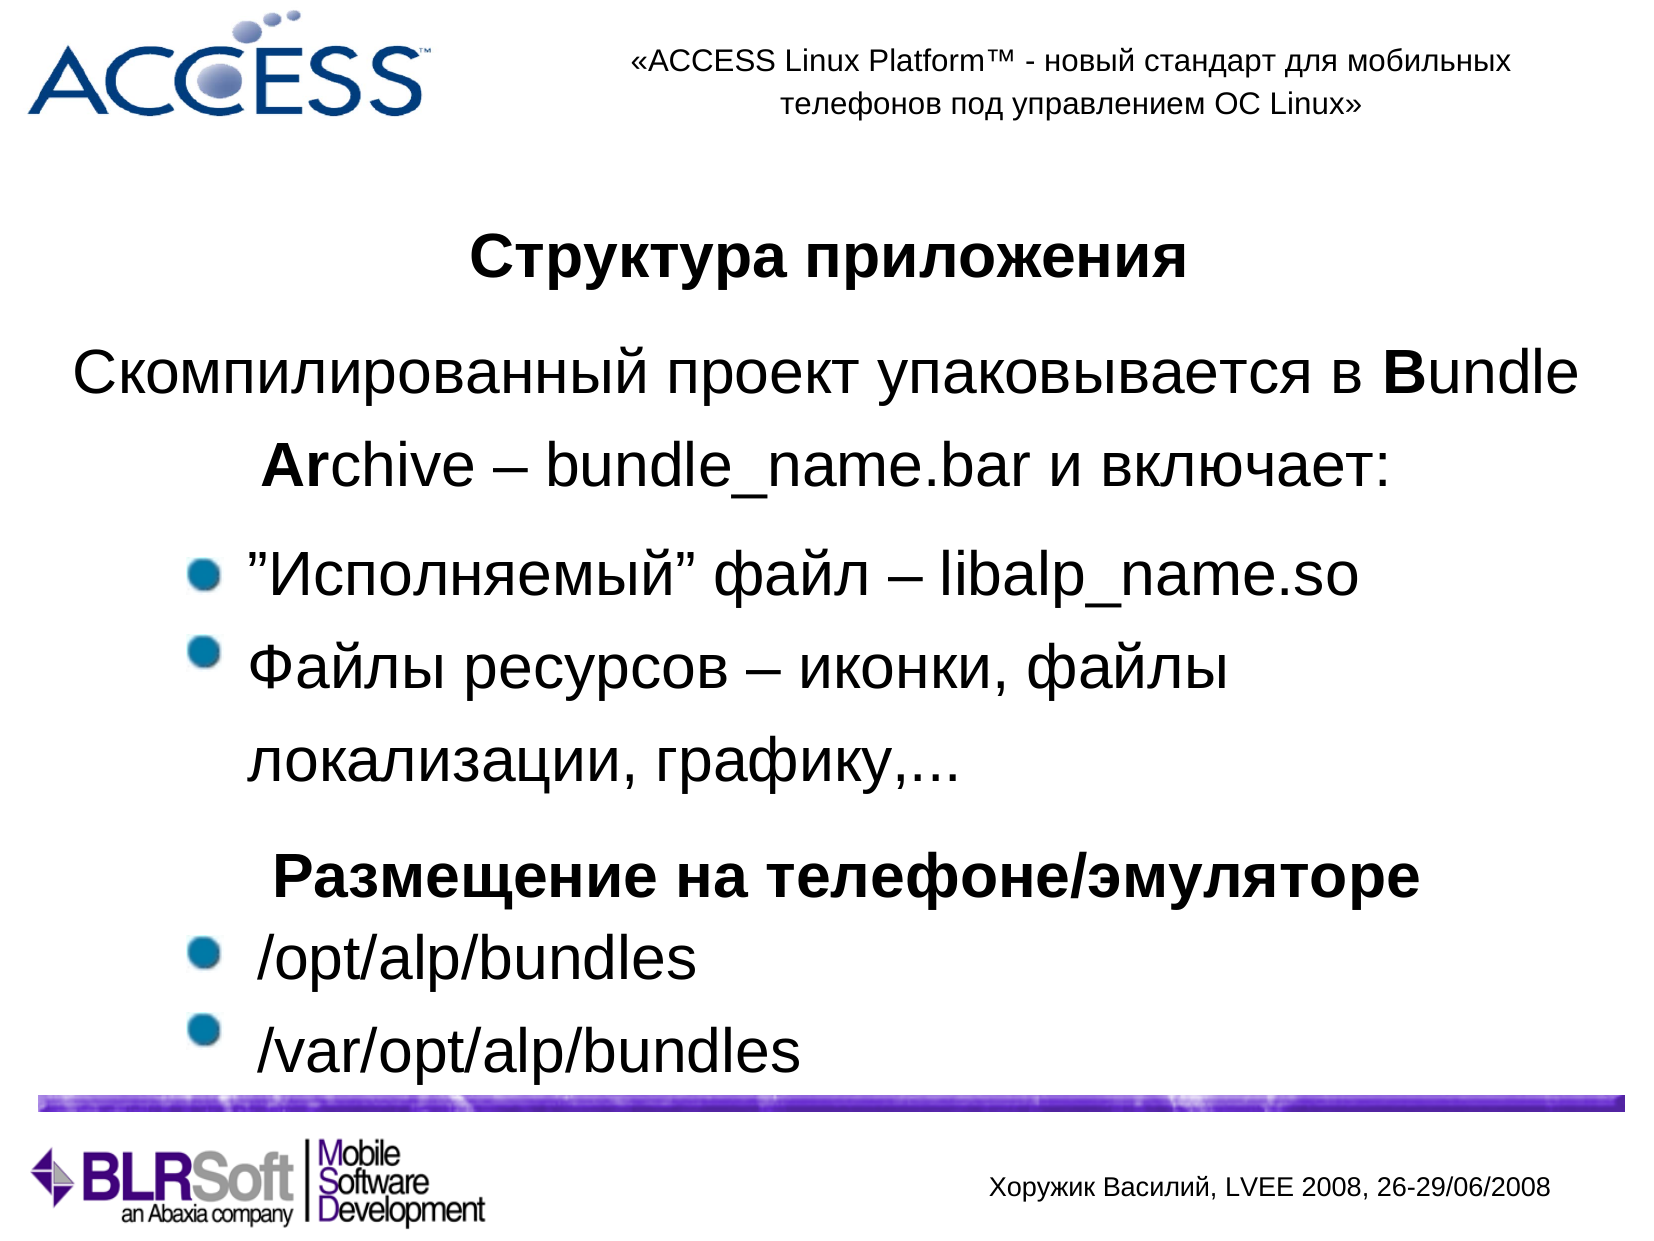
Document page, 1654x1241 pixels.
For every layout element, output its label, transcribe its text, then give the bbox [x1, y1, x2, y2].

text_box Структура приложения [123, 191, 1536, 296]
picture [186, 1012, 224, 1050]
text_box Скомпилированный проект упаковывается в Bundle Archive – bundle_name.bar и включает: [0, 311, 1654, 501]
text_box /opt/alp/bundles /var/opt/alp/bundles [225, 891, 975, 1092]
picture [17, 5, 443, 119]
picture [15, 1122, 502, 1241]
picture [186, 935, 224, 973]
title «ACCESS Linux Platform™ - новый стандарт для мобильных телефонов под управлением ОС Linux» [560, 26, 1583, 130]
text_box Хоружик Василий, LVEE 2008, 26-29/06/2008 [885, 1122, 1654, 1241]
picture [186, 557, 224, 596]
picture [38, 1095, 1625, 1112]
text_box Размещение на телефоне/эмуляторе [141, 811, 1554, 916]
picture [186, 634, 224, 672]
text_box ”Исполняемый” файл – libalp_name.so Файлы ресурсов – иконки, файлы локализации, графику,... [247, 515, 1548, 794]
